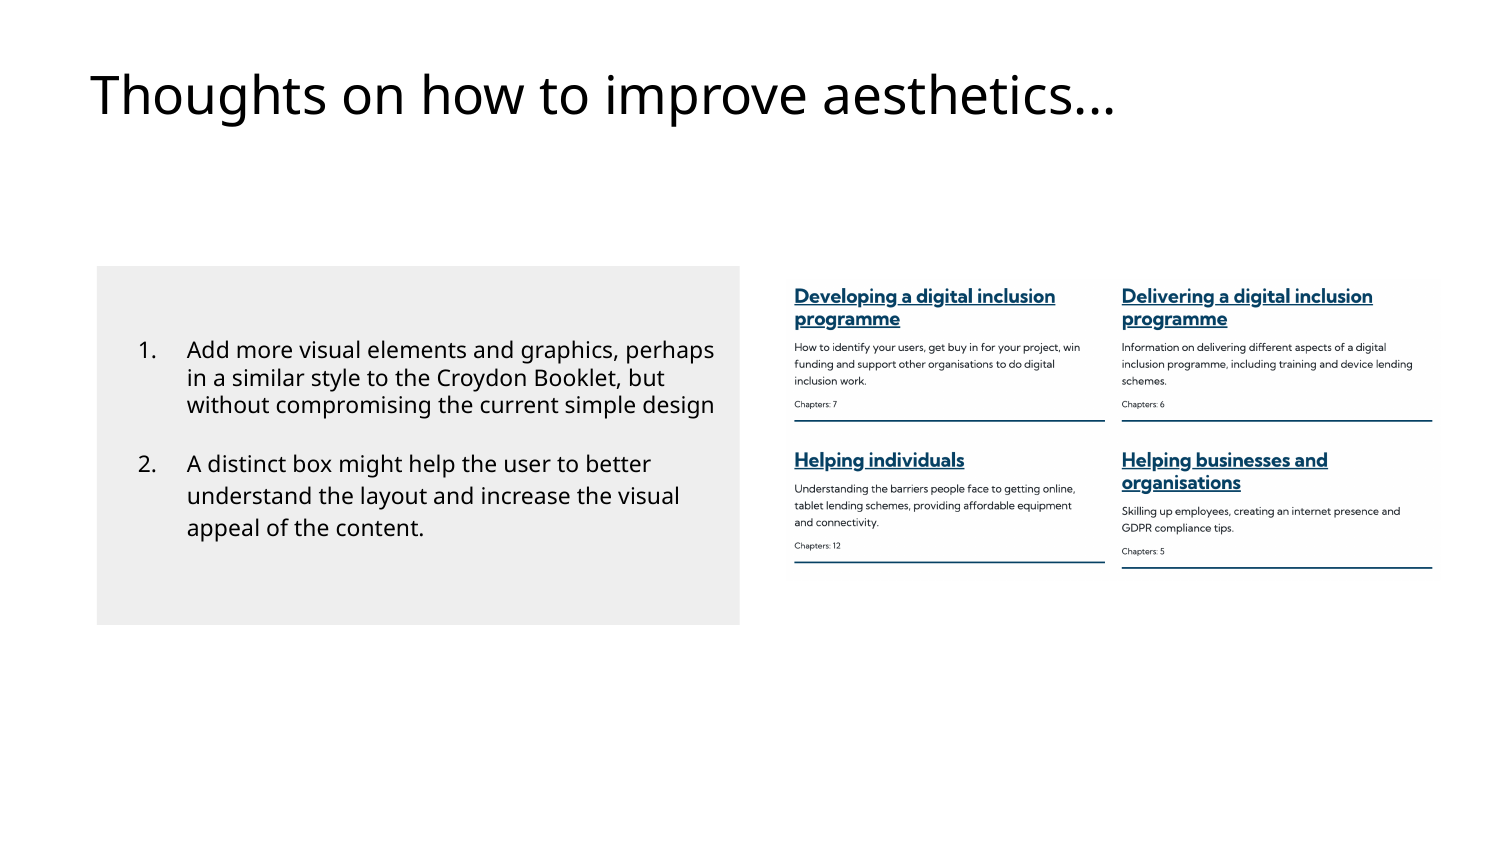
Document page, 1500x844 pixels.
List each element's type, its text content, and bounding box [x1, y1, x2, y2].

list Add more visual elements and graphics, perhaps in a similar style to the Croydon Booklet, but without compromising the current simple design A distinct box might help the user to better understand the layout and increase the visual appeal of the content. [96, 266, 740, 625]
picture [786, 279, 1441, 581]
title Thoughts on how to improve aesthetics... [75, 46, 1474, 141]
